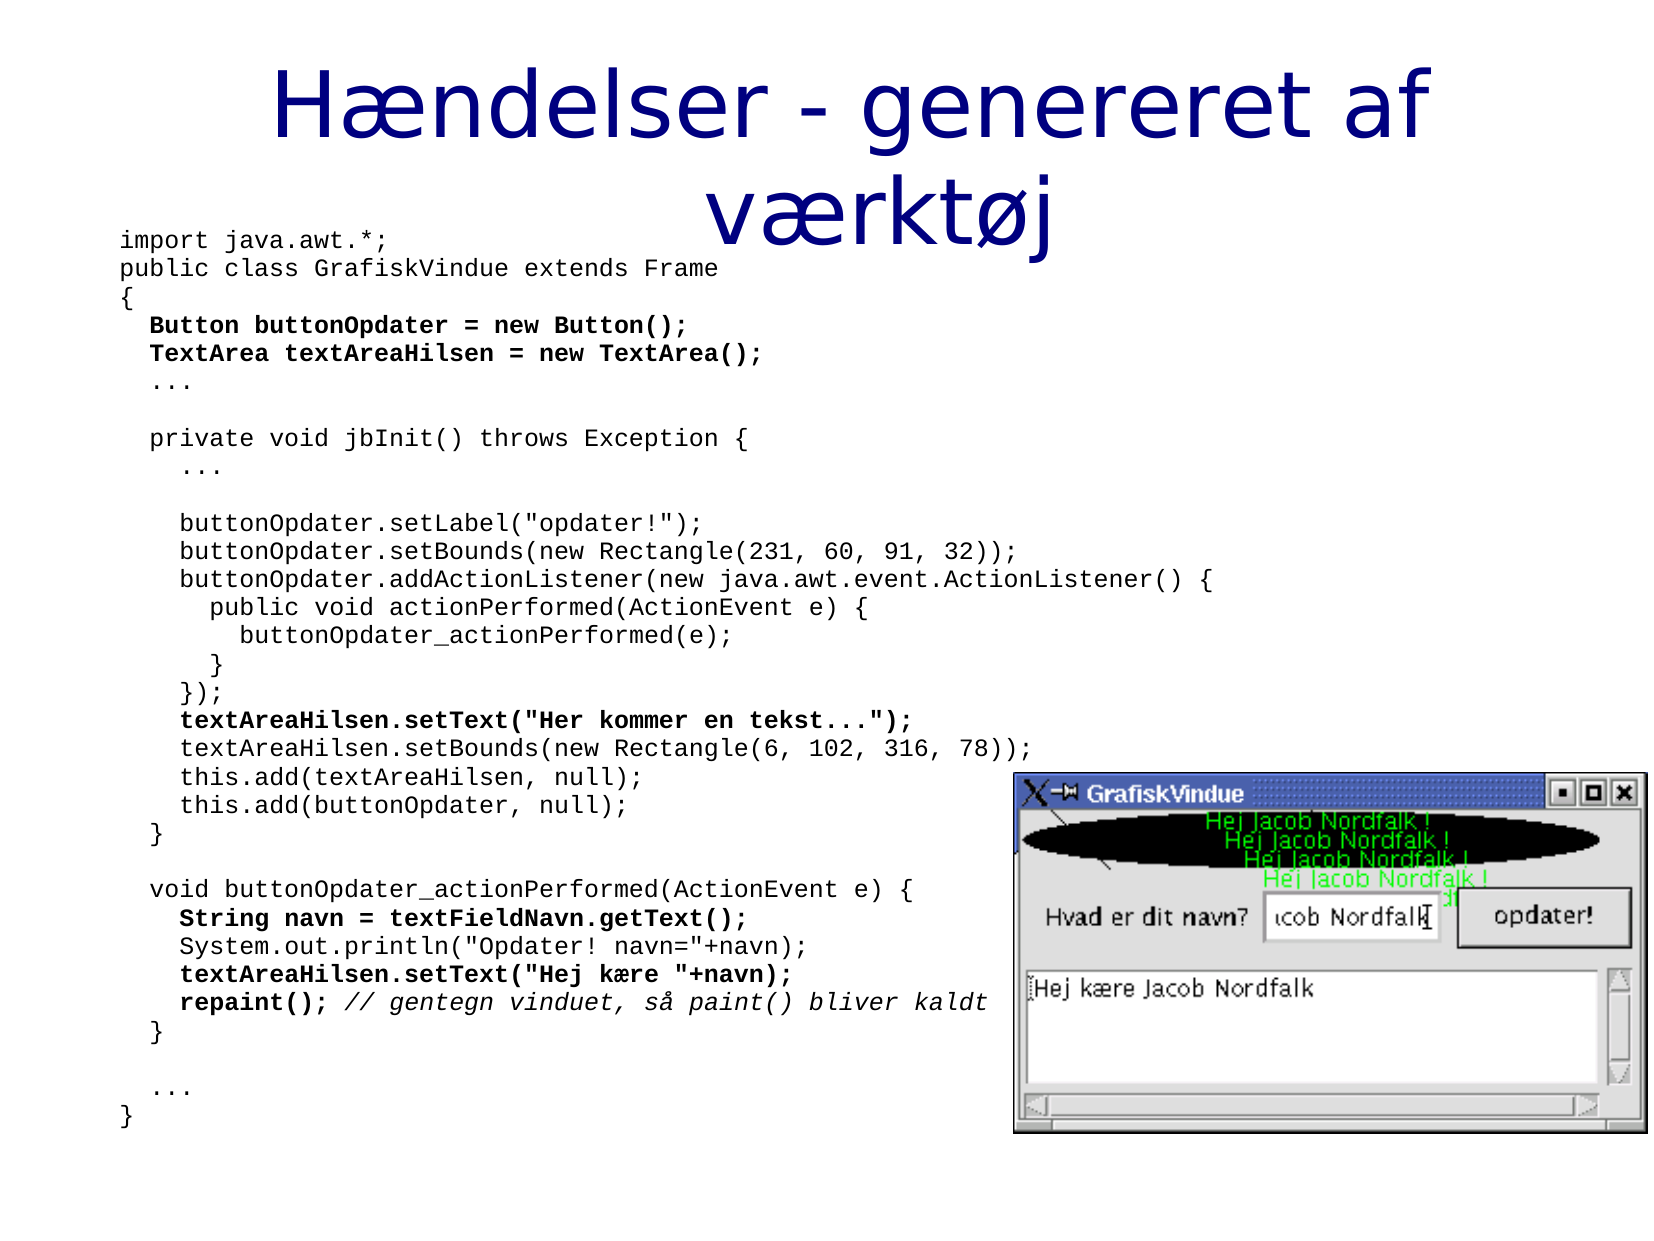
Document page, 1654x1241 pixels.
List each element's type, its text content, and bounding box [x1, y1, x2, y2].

picture [1013, 772, 1648, 1134]
title Hændelser - genereret af værktøj [156, 52, 1534, 227]
text_box import java.awt.*; public class GrafiskVindue extends Frame { Button buttonOpdater = new Button(); TextArea textAreaHilsen = new TextArea(); ... private void jbInit() throws Exception { ... buttonOpdater.setLabel("opdater!"); buttonOpdater.setBounds(new Rectangle(231, 60, 91, 32)); buttonOpdater.addActionListener(new java.awt.event.ActionListener() { public void actionPerformed(ActionEvent e) { buttonOpdater_actionPerformed(e); } }); textAreaHilsen.setText("Her kommer en tekst..."); textAreaHilsen.setBounds(new Rectangle(6, 102, 316, 78)); this.add(textAreaHilsen, null); this.add(buttonOpdater, null); } void buttonOpdater_actionPerformed(ActionEvent e) { String navn = textFieldNavn.getText(); System.out.println("Opdater! navn="+navn); textAreaHilsen.setText("Hej kære "+navn); repaint(); // gentegn vinduet, så paint() bliver kaldt } ... } [119, 227, 1577, 1241]
